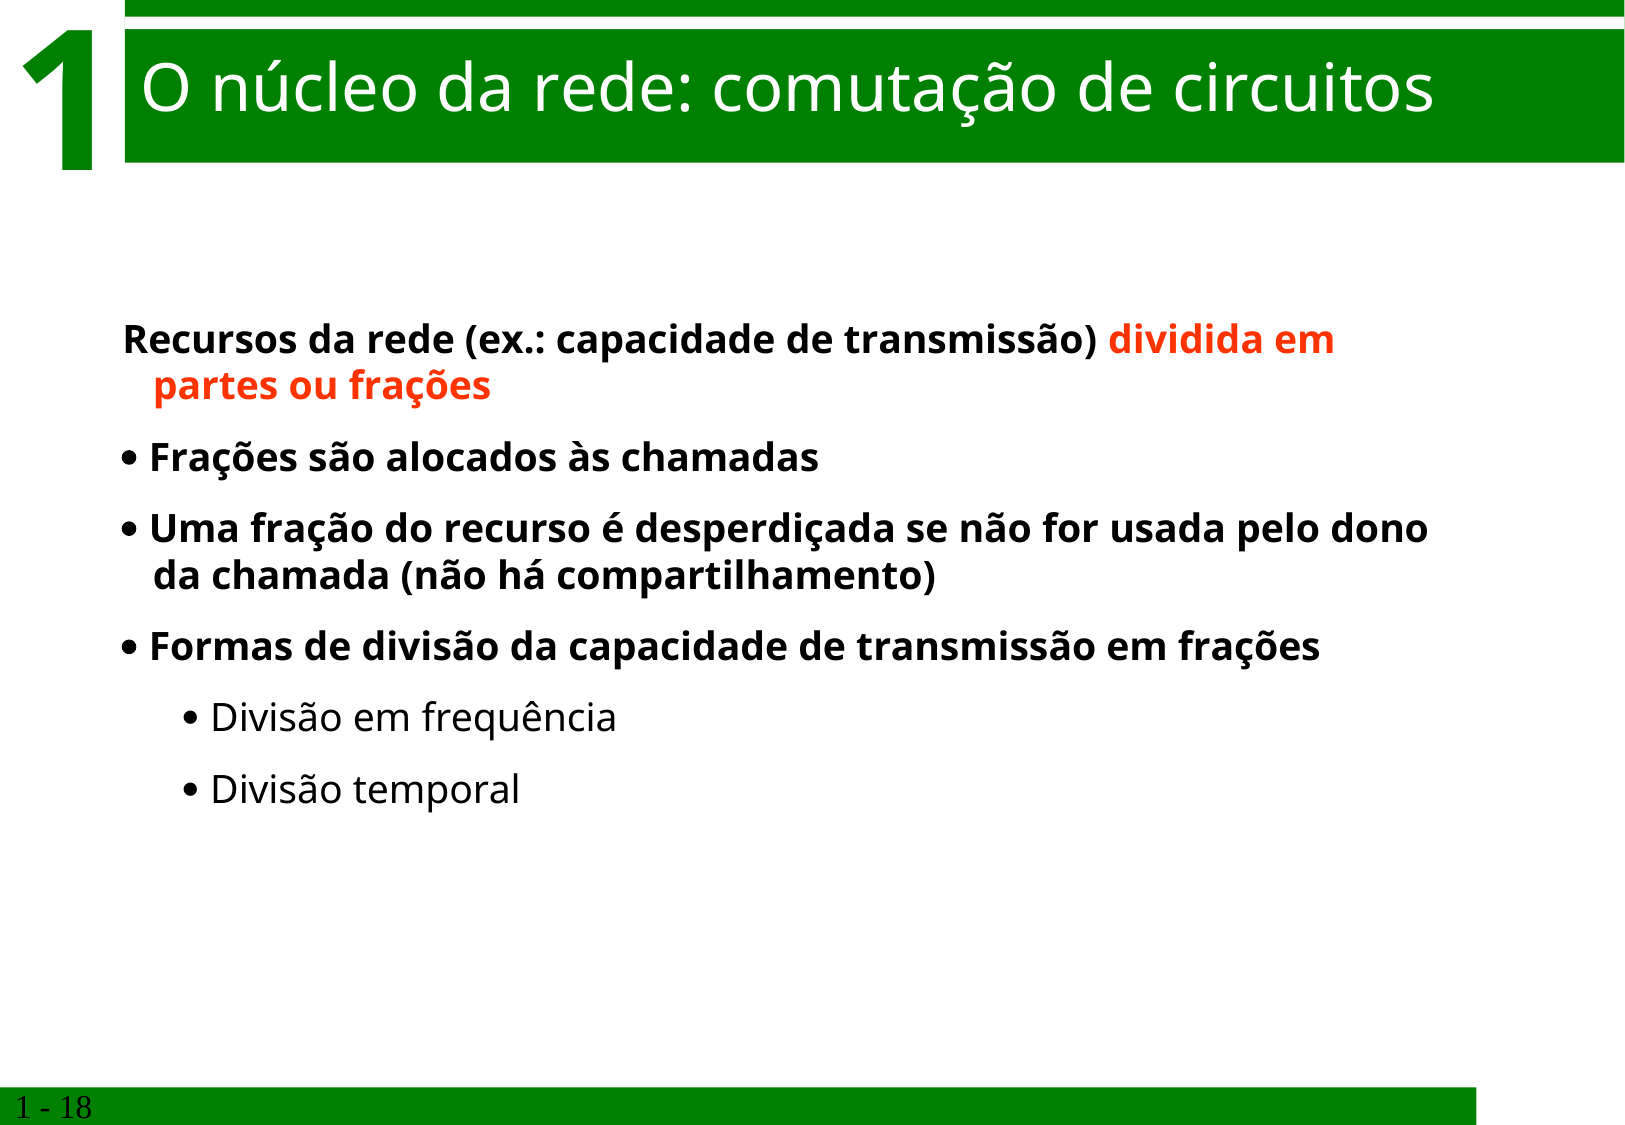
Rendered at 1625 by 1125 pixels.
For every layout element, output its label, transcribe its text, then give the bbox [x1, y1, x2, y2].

list Recursos da rede (ex.: capacidade de transmissão) dividida em partes ou frações  Frações são alocados às chamadas  Uma fração do recurso é desperdiçada se não for usada pelo dono da chamada (não há compartilhamento)  Formas de divisão da capacidade de transmissão em frações  Divisão em frequência  Divisão temporal [107, 306, 1476, 819]
text_box O núcleo da rede: comutação de circuitos [125, 37, 1625, 138]
